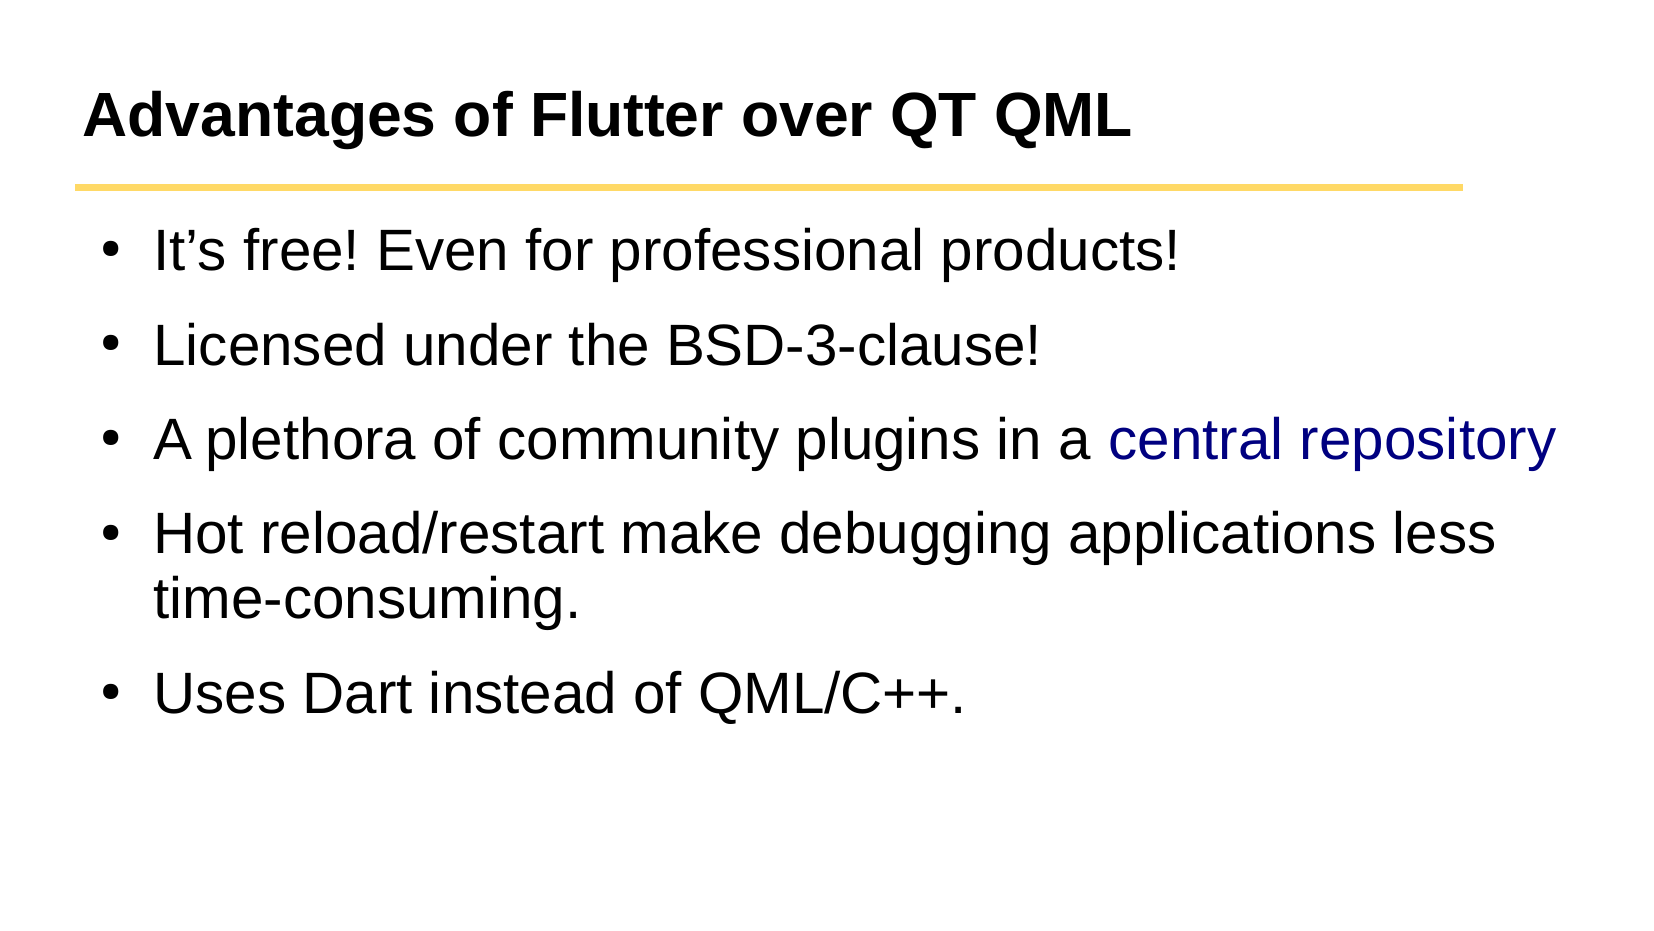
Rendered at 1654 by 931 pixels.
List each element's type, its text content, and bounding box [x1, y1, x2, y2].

list It’s free! Even for professional products! Licensed under the BSD-3-clause! A plethora of community plugins in a central repository Hot reload/restart make debugging applications less time-consuming. Uses Dart instead of QML/C++. [82, 217, 1571, 758]
title Advantages of Flutter over QT QML [82, 37, 1571, 193]
